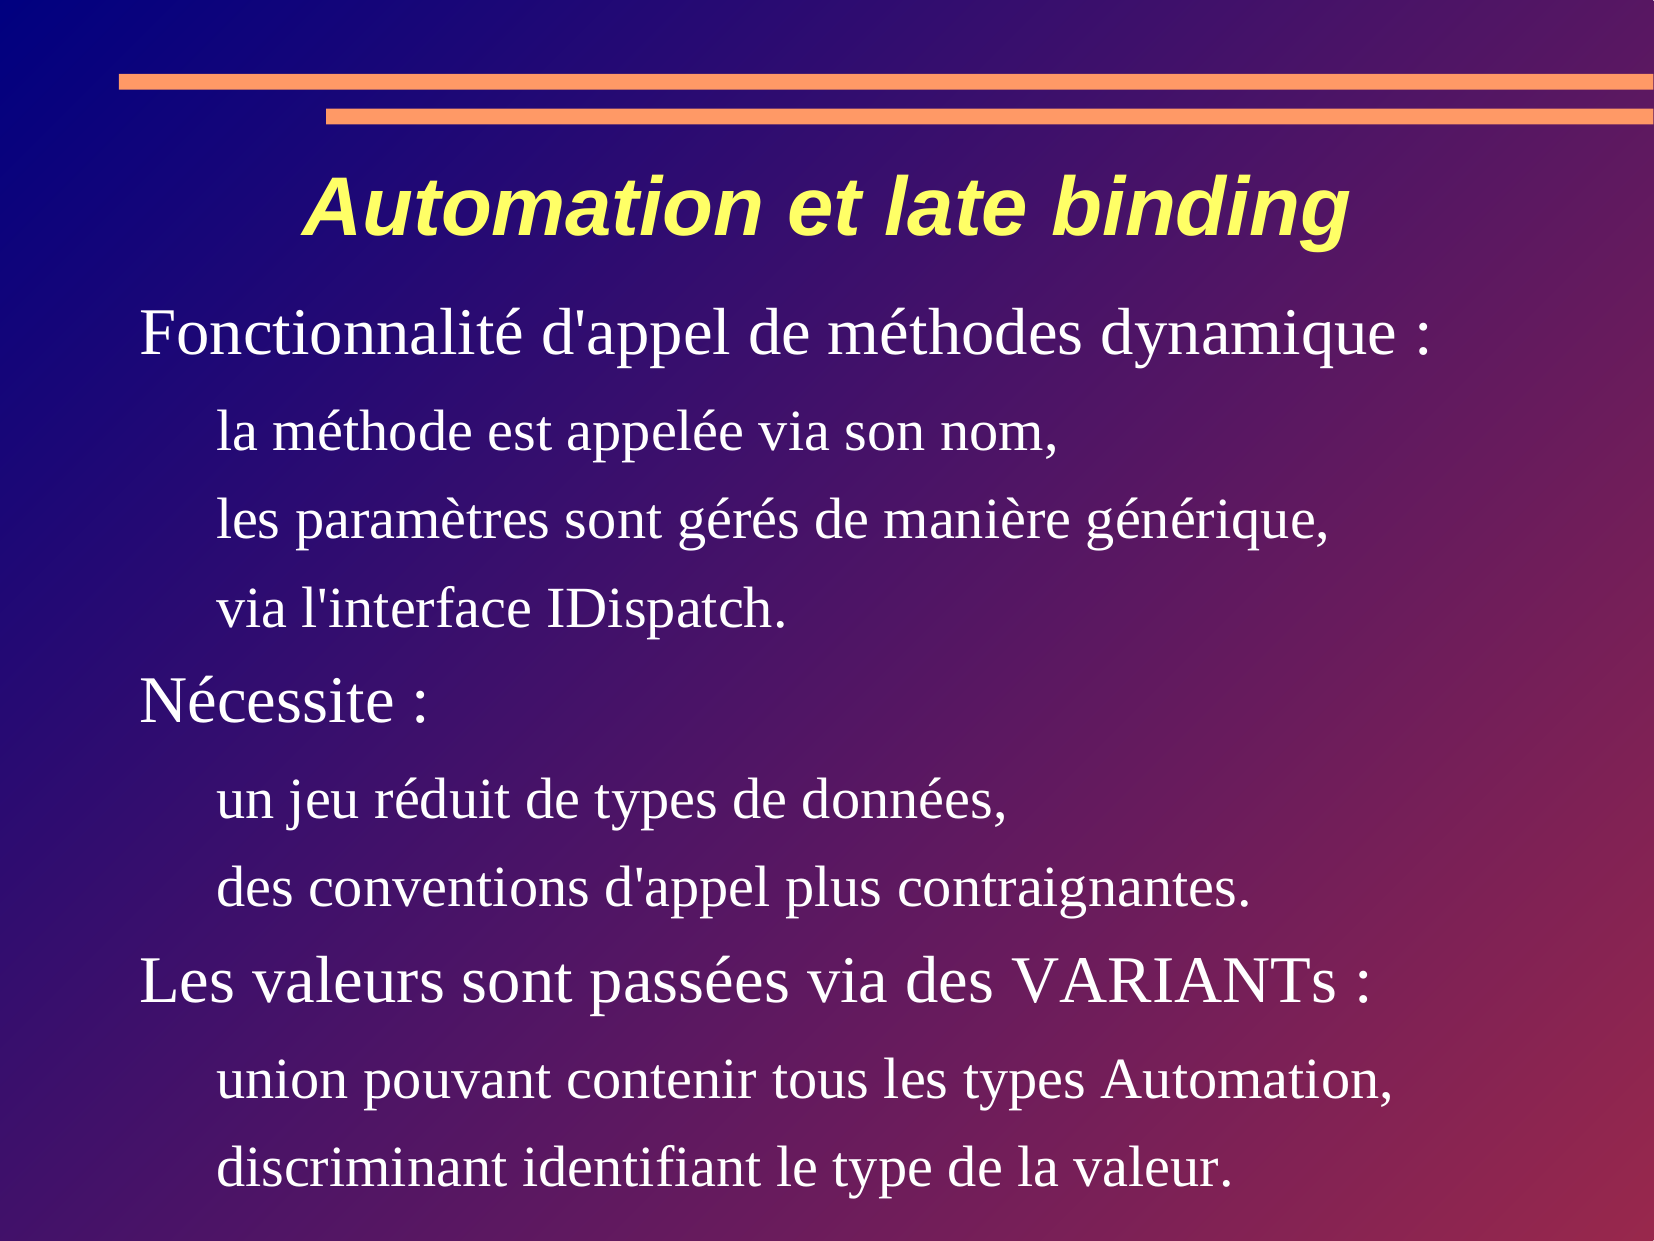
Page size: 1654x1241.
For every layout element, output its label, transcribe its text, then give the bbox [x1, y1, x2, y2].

title Automation et late binding [121, 102, 1534, 295]
list Fonctionnalité d'appel de méthodes dynamique : la méthode est appelée via son nom, les paramètres sont gérés de manière générique, via l'interface IDispatch. Nécessite : un jeu réduit de types de données, des conventions d'appel plus contraignantes. Les valeurs sont passées via des VARIANTs : union pouvant contenir tous les types Automation, discriminant identifiant le type de la valeur. [121, 295, 1534, 1215]
